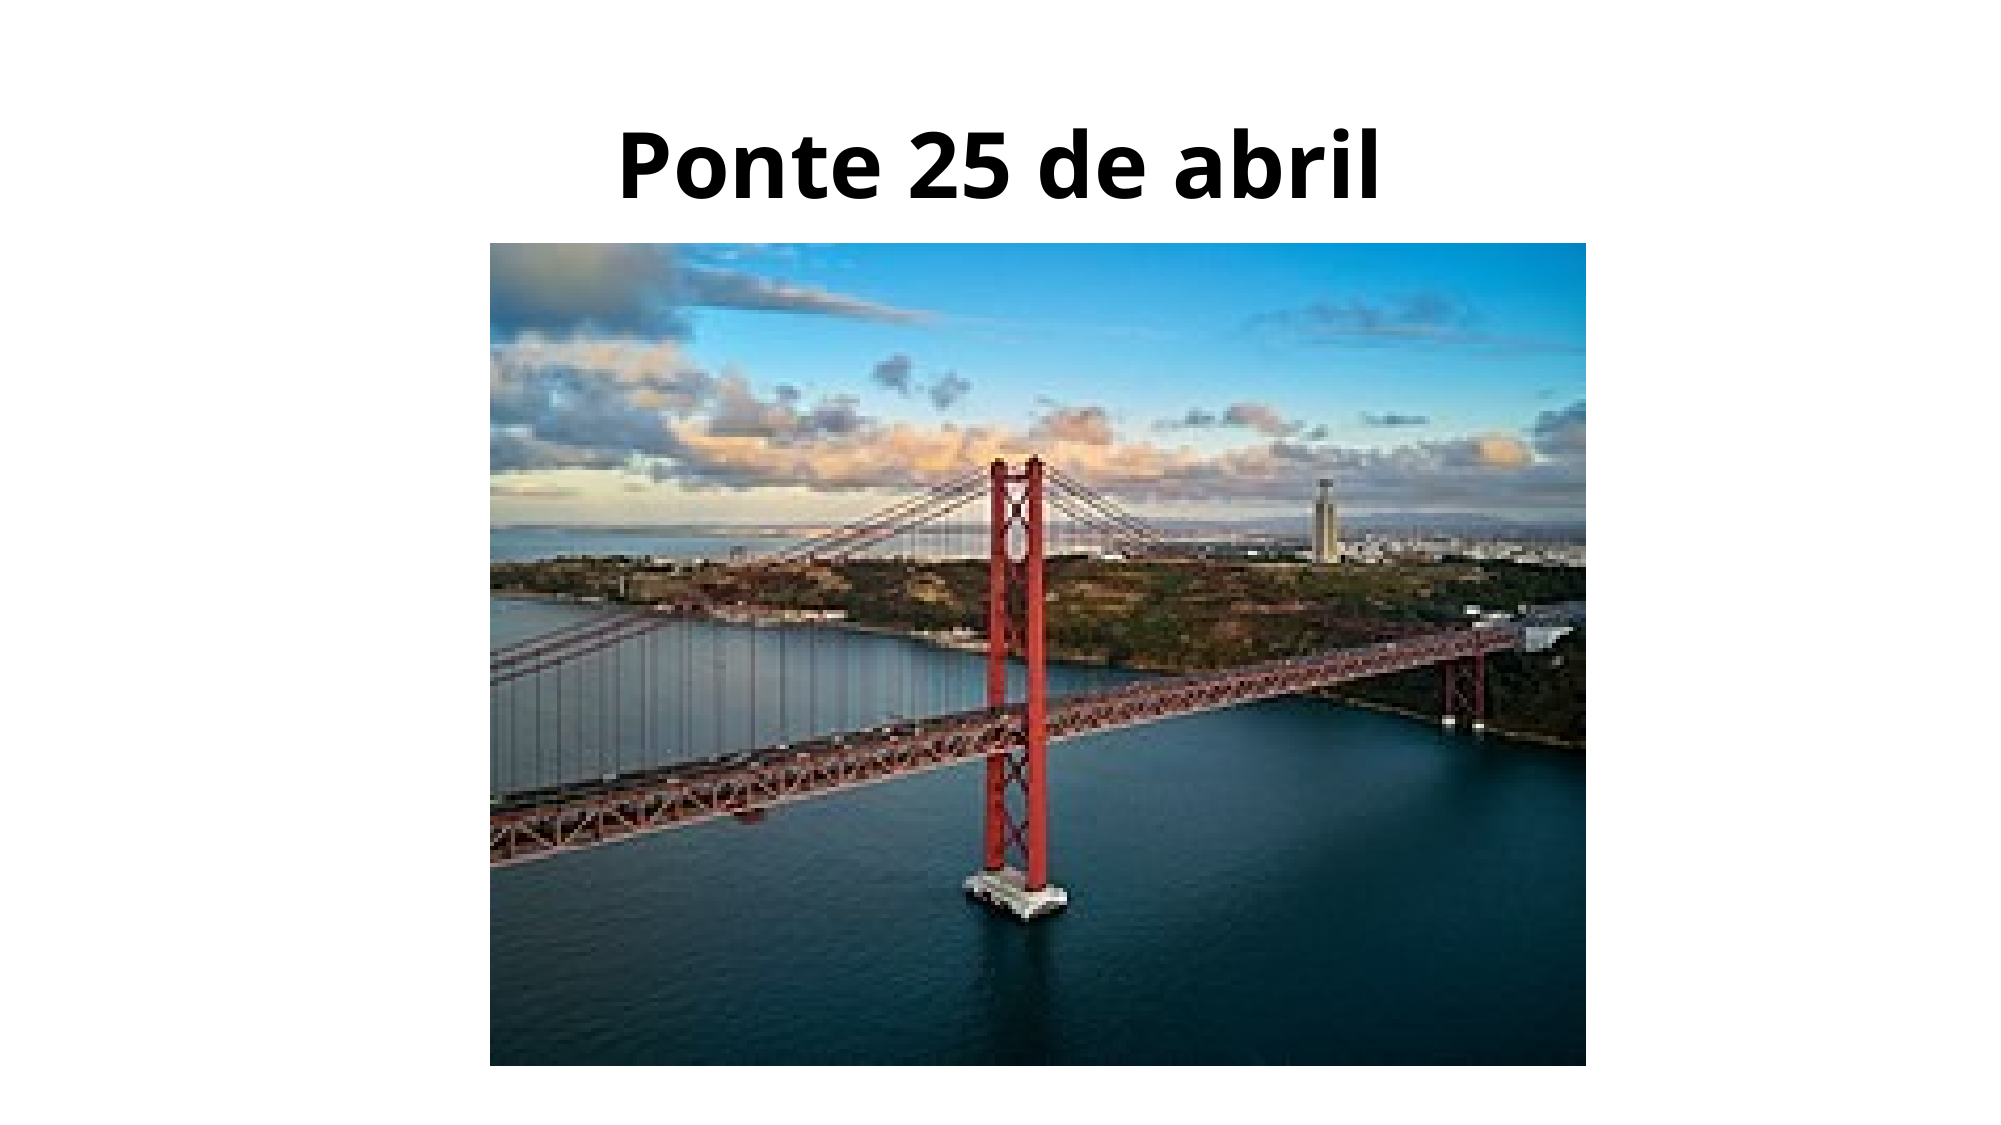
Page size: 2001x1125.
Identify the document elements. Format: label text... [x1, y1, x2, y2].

picture [490, 243, 1586, 1066]
picture [1409, 927, 1420, 934]
title Ponte 25 de abril [137, 59, 1863, 278]
picture [1578, 902, 1586, 908]
